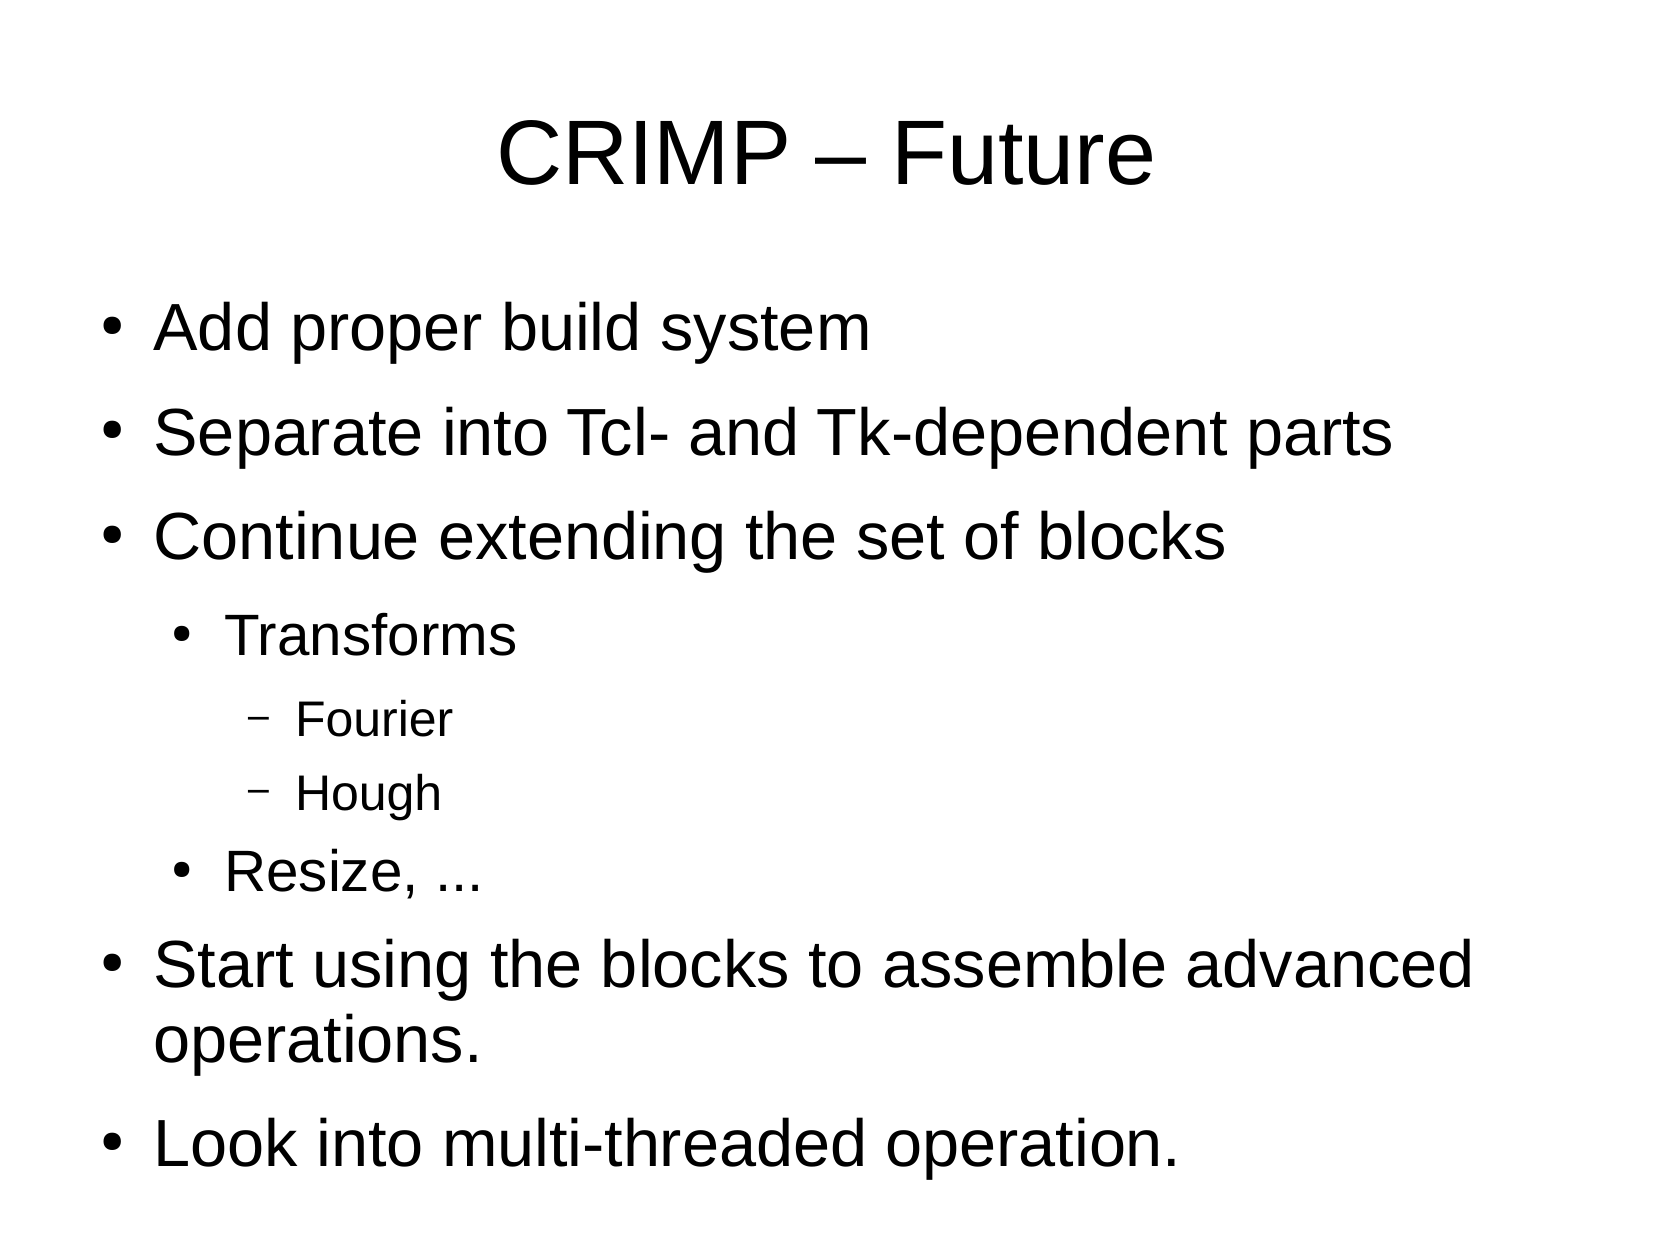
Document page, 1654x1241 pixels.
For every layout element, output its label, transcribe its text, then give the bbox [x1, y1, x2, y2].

list Add proper build system Separate into Tcl- and Tk-dependent parts Continue extending the set of blocks Transforms Fourier Hough Resize, ... Start using the blocks to assemble advanced operations. Look into multi-threaded operation. [82, 290, 1571, 1181]
title CRIMP – Future [82, 56, 1571, 250]
